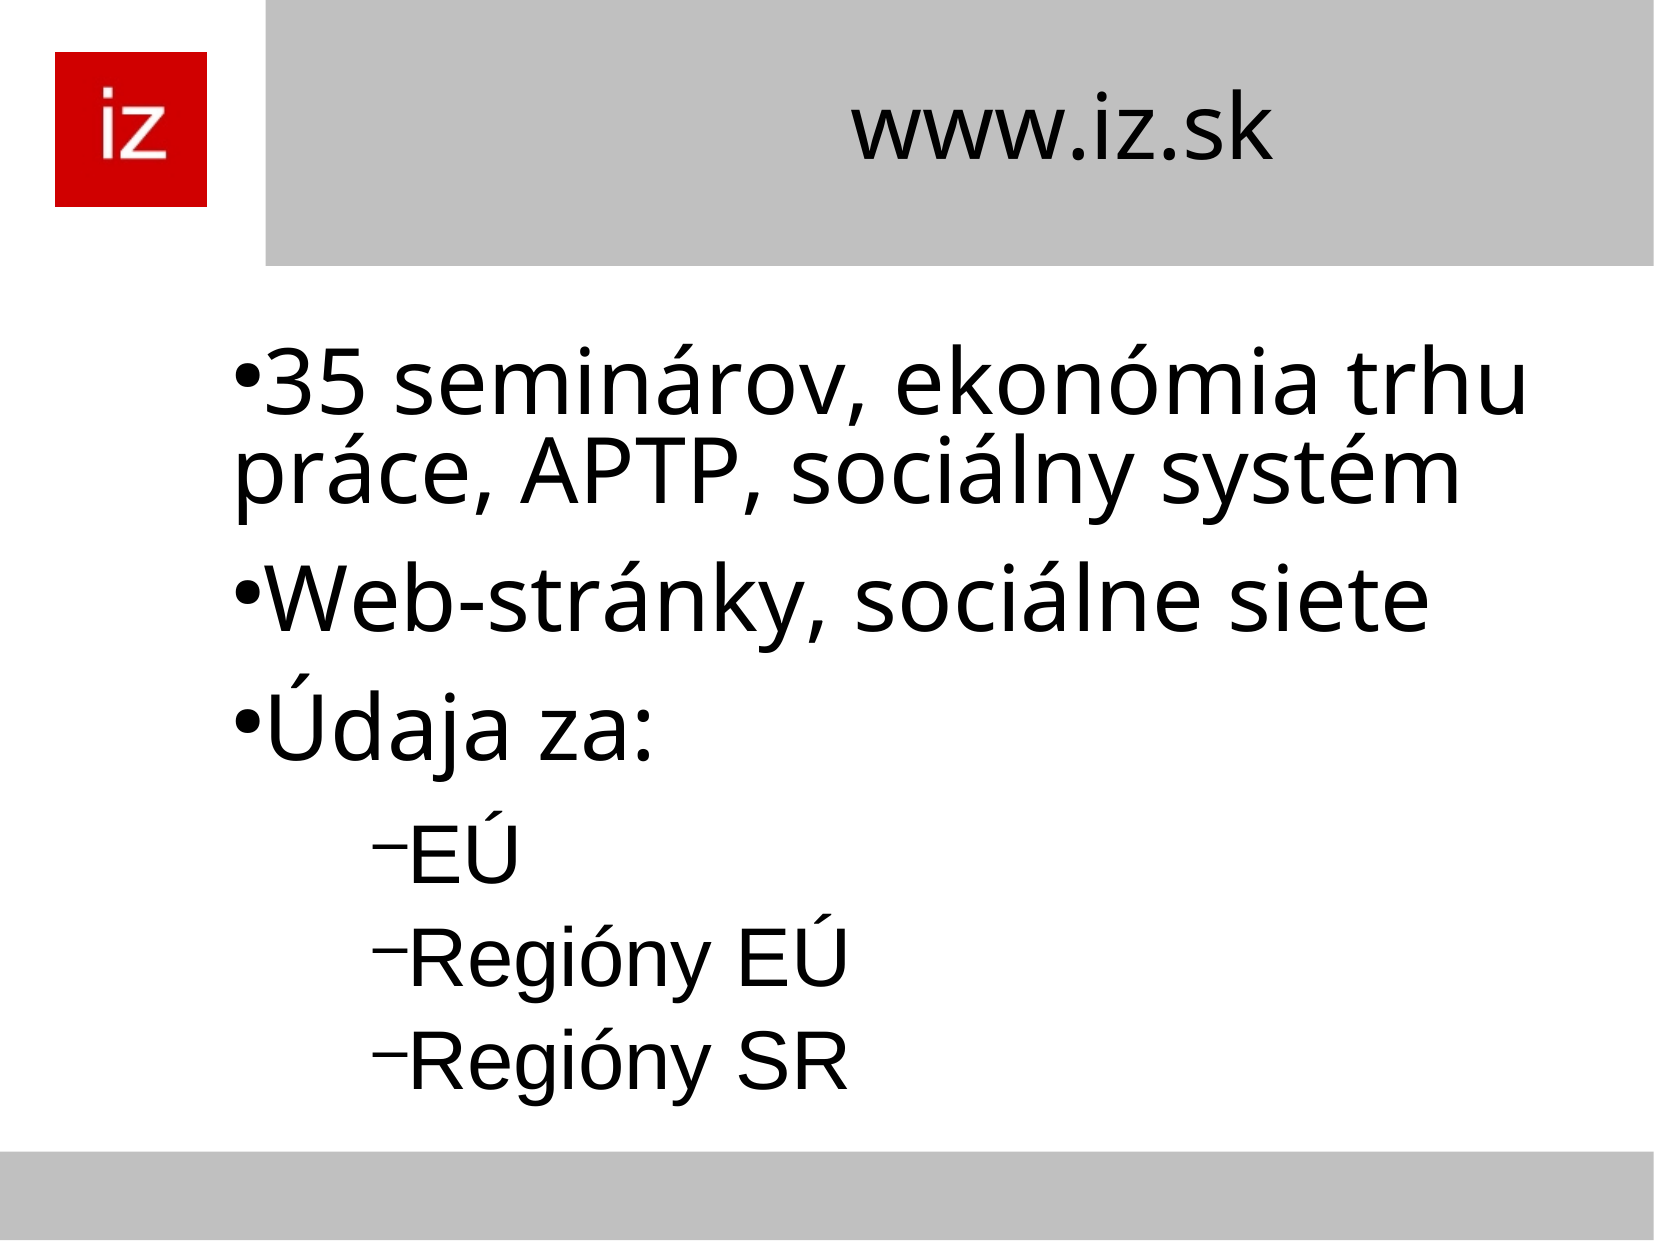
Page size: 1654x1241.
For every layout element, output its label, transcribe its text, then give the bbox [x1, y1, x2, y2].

title www.iz.sk [561, 29, 1565, 237]
list 35 seminárov, ekonómia trhu práce, APTP, sociálny systém Web-stránky, sociálne siete Údaja za: EÚ Regióny EÚ Regióny SR [121, 344, 1533, 1126]
picture [55, 52, 207, 207]
